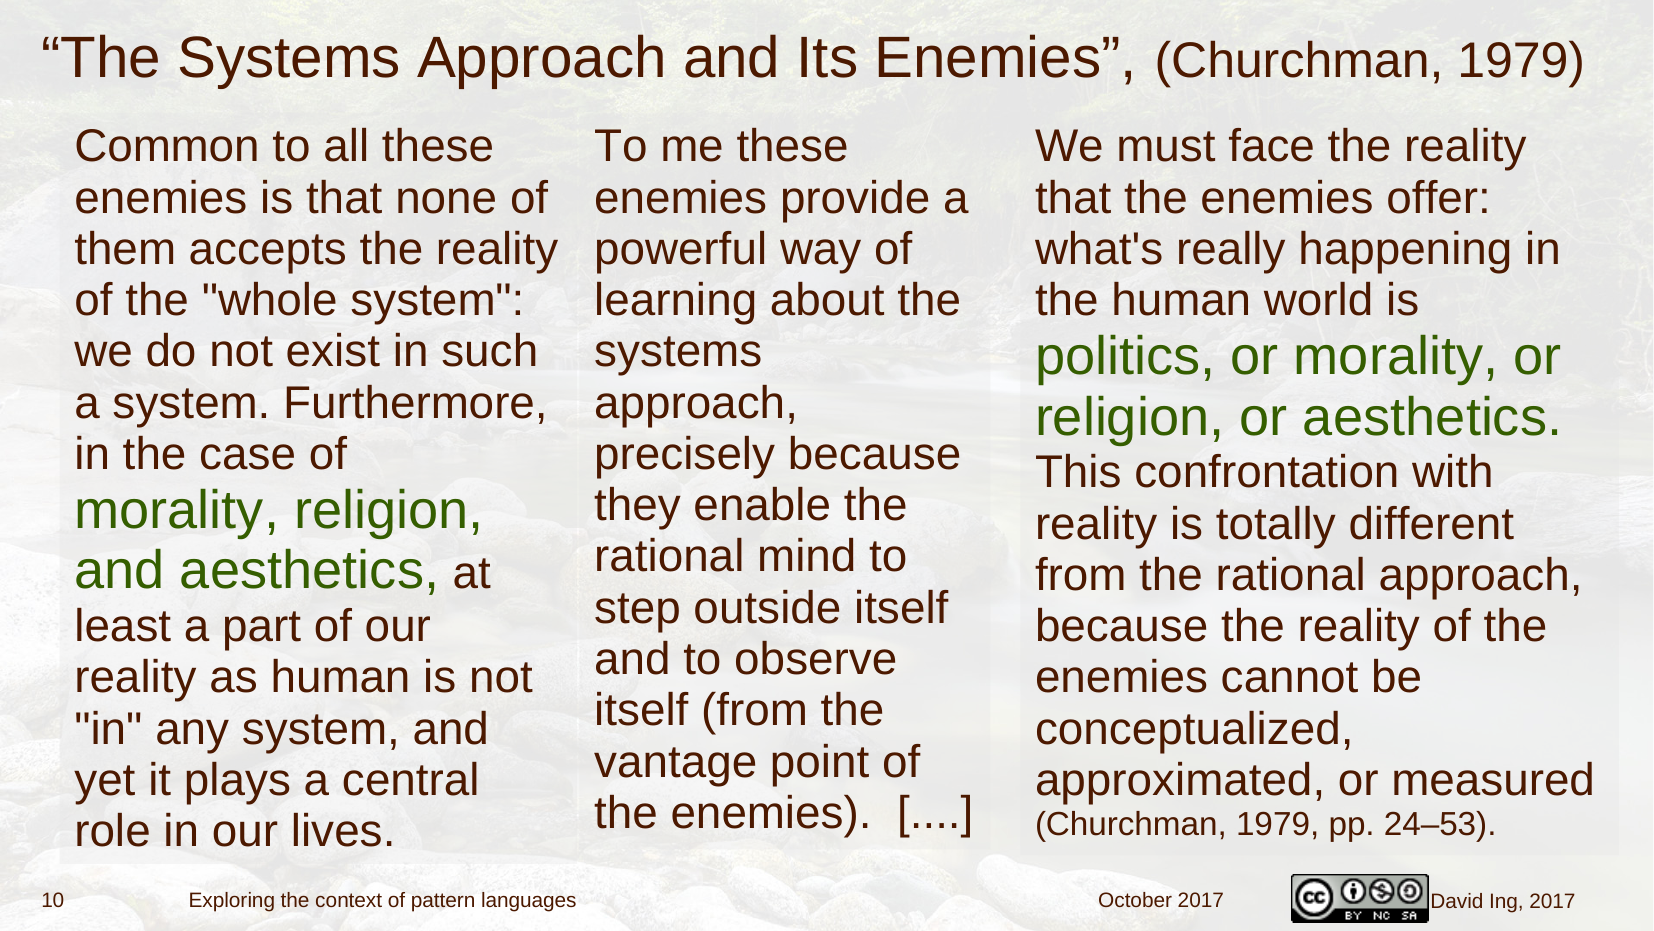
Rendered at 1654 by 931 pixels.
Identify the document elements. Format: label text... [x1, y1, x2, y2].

text_box To me these enemies provide a powerful way of learning about the systems approach, precisely because they enable the rational mind to step outside itself and to observe itself (from the vantage point of the enemies). [....] [579, 112, 991, 850]
text_box Common to all these enemies is that none of them accepts the reality of the "whole system": we do not exist in such a system. Furthermore, in the case of morality, religion, and aesthetics, at least a part of our reality as human is not "in" any system, and yet it plays a central role in our lives. [59, 112, 577, 861]
title “The Systems Approach and Its Enemies”, (Churchman, 1979) [41, 30, 1613, 181]
picture [0, 0, 1654, 931]
text_box We must face the reality that the enemies offer: what's really happening in the human world is politics, or morality, or religion, or aesthetics. This confrontation with reality is totally different from the rational approach, because the reality of the enemies cannot be conceptualized, approximated, or measured (Churchman, 1979, pp. 24–53). [1020, 112, 1619, 856]
